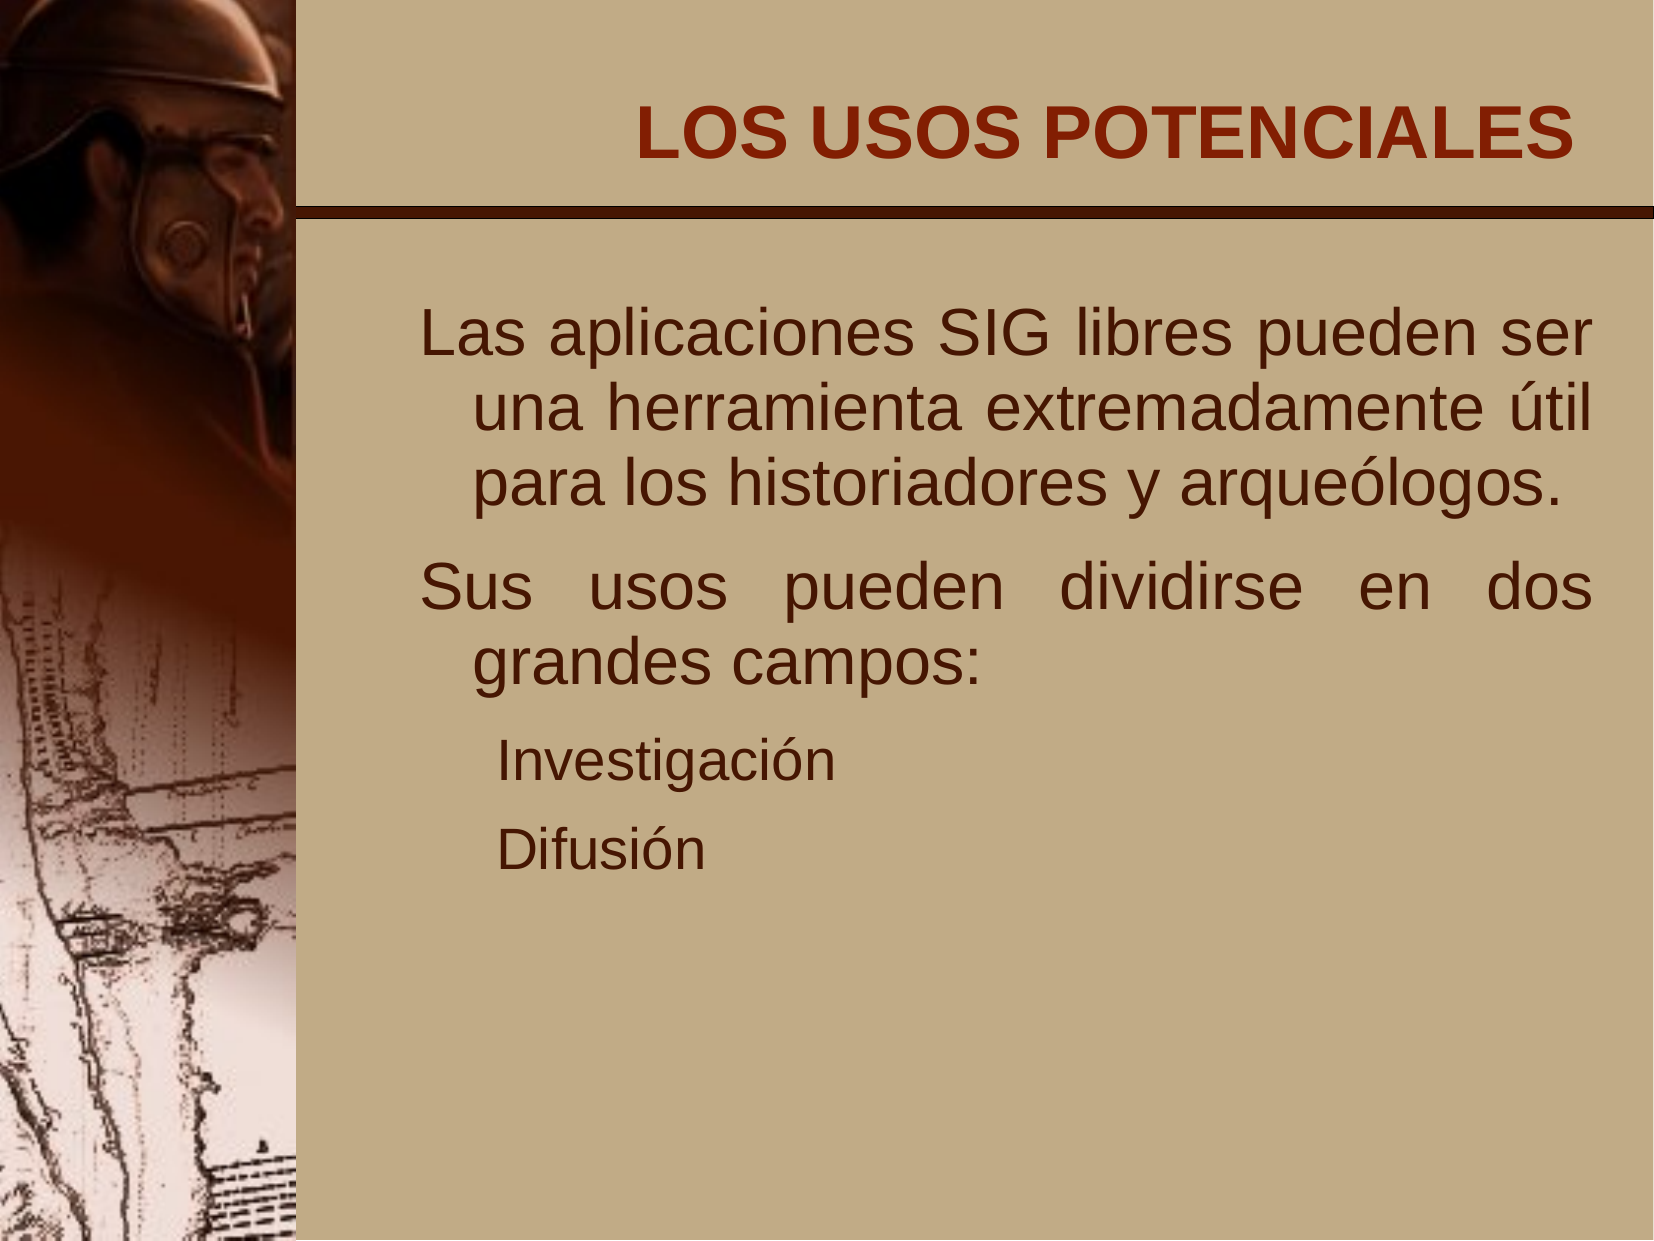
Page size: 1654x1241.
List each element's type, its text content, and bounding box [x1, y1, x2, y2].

title LOS USOS POTENCIALES [88, 36, 1577, 230]
list Las aplicaciones SIG libres pueden ser una herramienta extremadamente útil para los historiadores y arqueólogos. Sus usos pueden dividirse en dos grandes campos: Investigación Difusión [401, 295, 1595, 1182]
picture [0, 0, 296, 1241]
